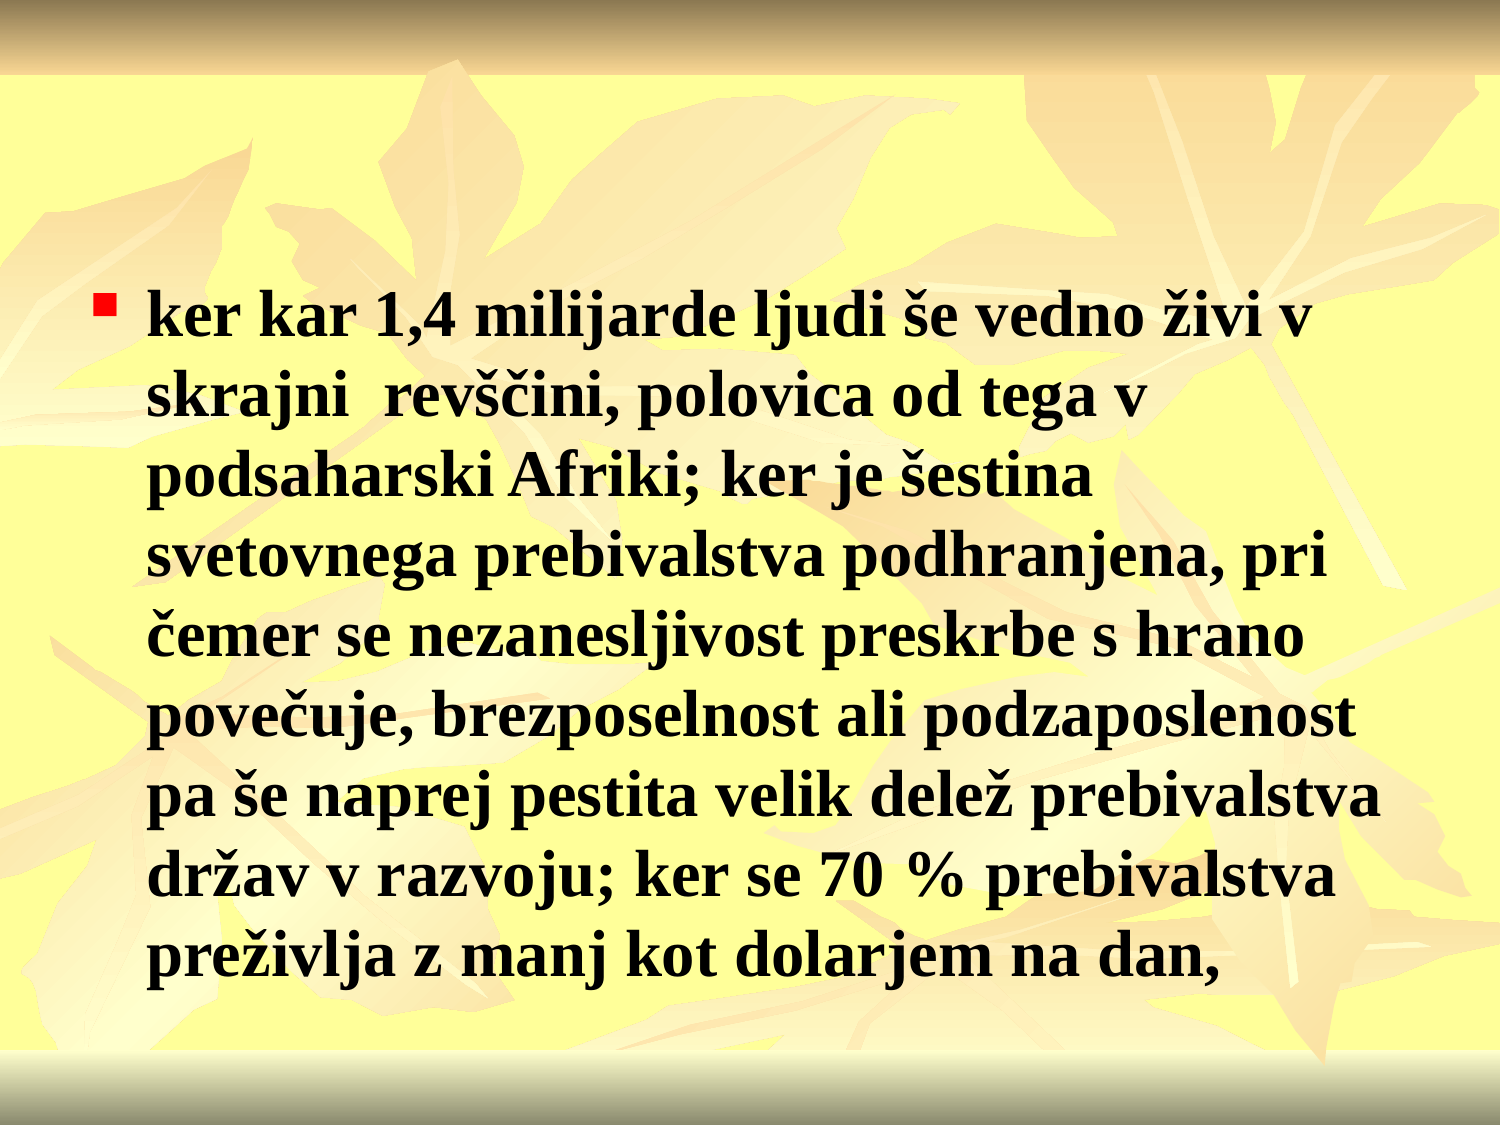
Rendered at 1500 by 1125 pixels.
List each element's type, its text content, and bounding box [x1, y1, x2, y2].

list ker kar 1,4 milijarde ljudi še vedno živi v skrajni revščini, polovica od tega v podsaharski Afriki; ker je šestina svetovnega prebivalstva podhranjena, pri čemer se nezanesljivost preskrbe s hrano povečuje, brezposelnost ali podzaposlenost pa še naprej pestita velik delež prebivalstva držav v razvoju; ker se 70 % prebivalstva preživlja z manj kot dolarjem na dan, [75, 262, 1425, 1006]
